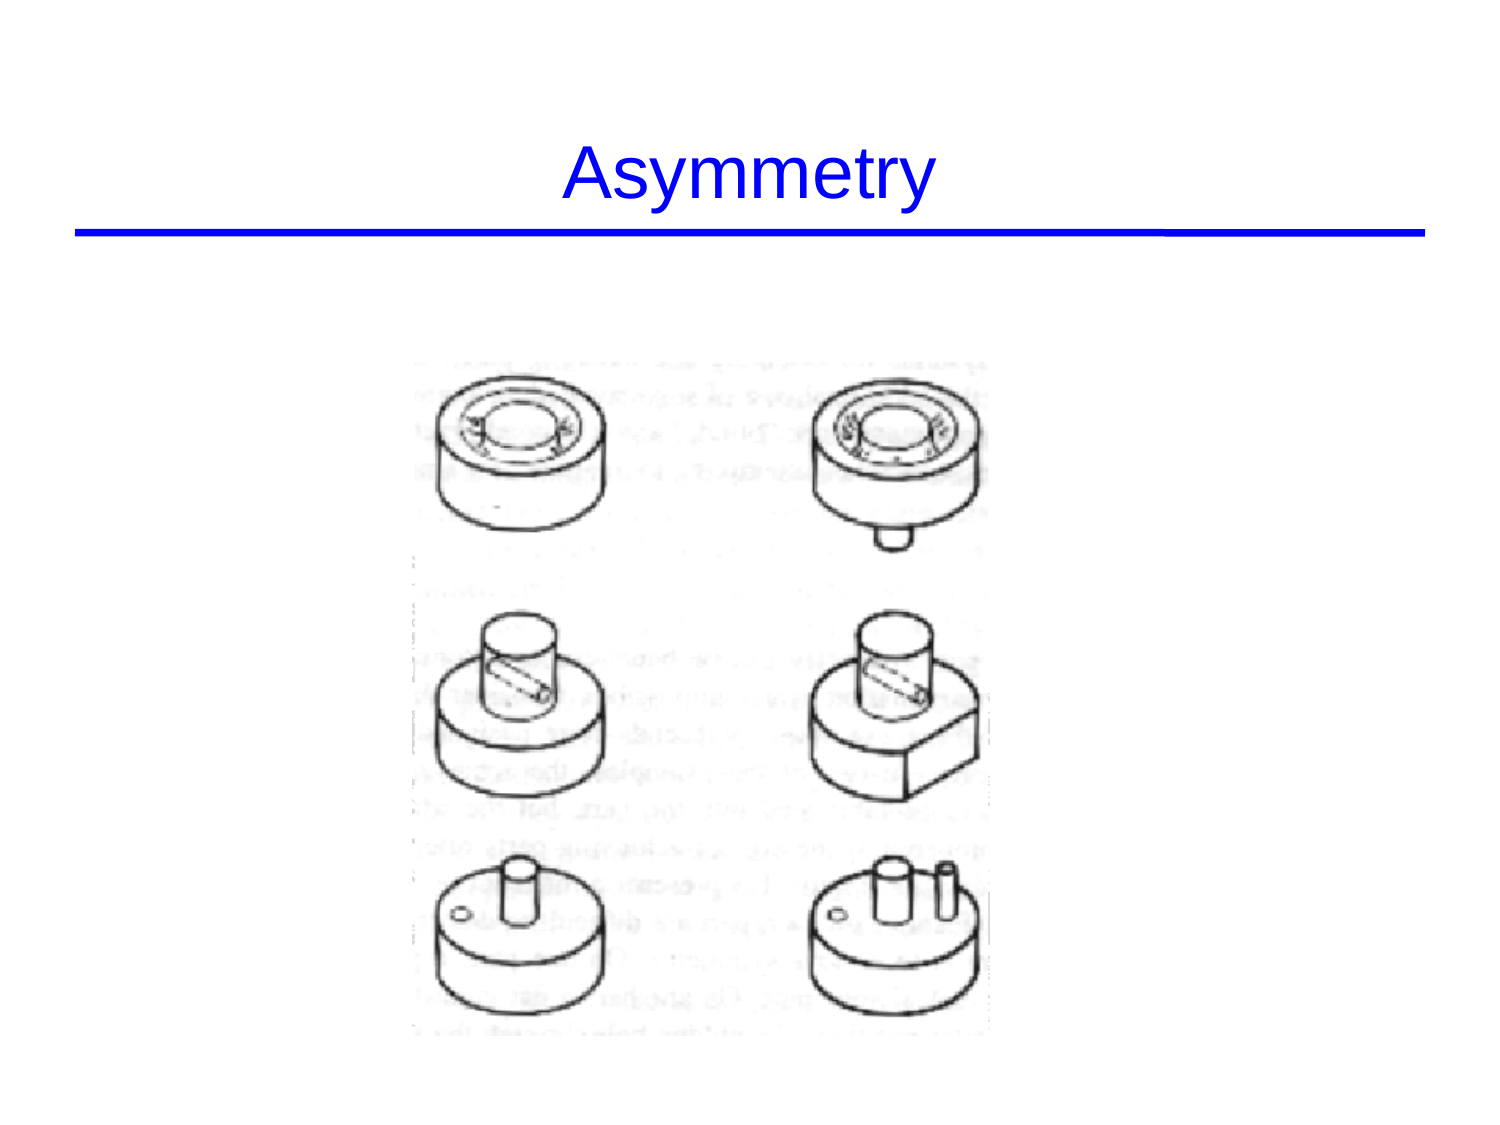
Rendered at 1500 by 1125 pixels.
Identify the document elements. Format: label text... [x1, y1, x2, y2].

picture [412, 362, 990, 1036]
title Asymmetry [112, 99, 1388, 238]
